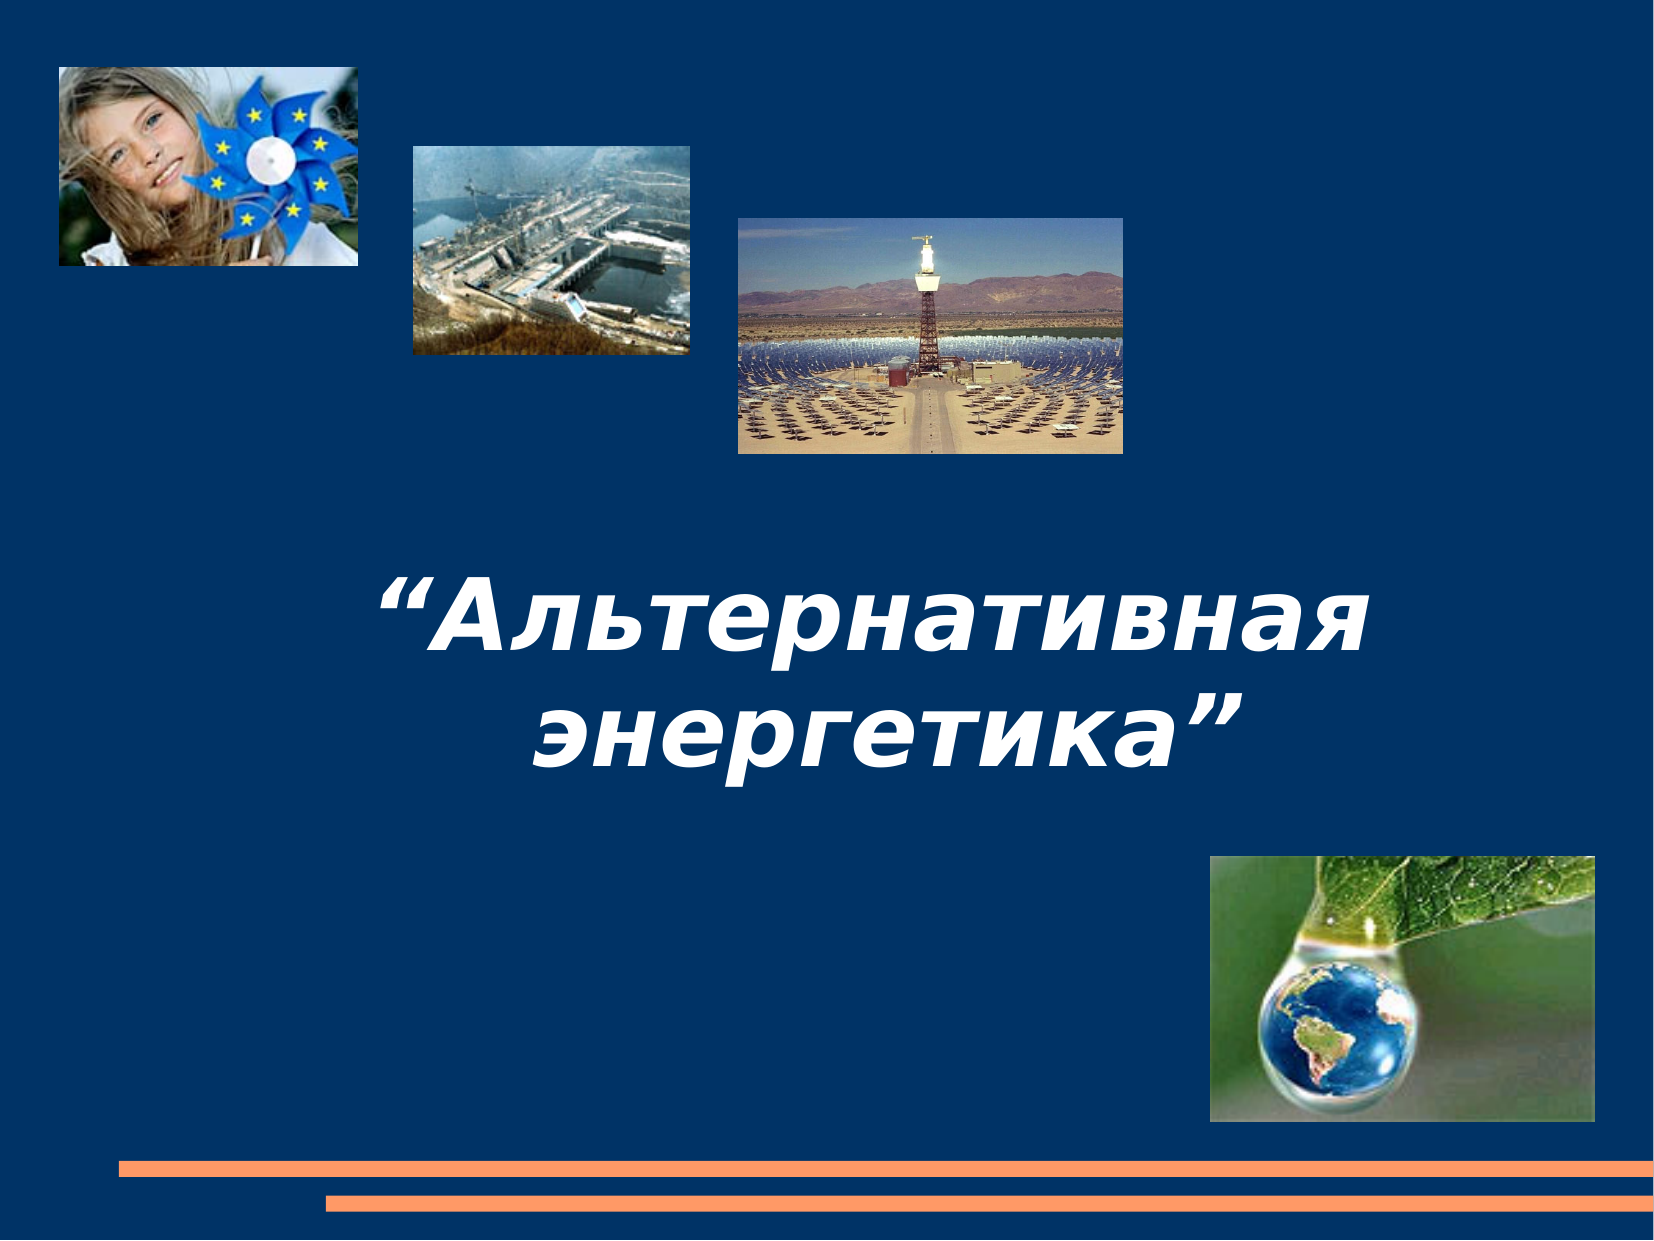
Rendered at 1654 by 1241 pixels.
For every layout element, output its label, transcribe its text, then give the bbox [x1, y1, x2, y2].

picture [59, 67, 358, 266]
picture [1210, 856, 1595, 1123]
picture [738, 218, 1123, 454]
text_box “Альтернативная энергетика” [354, 317, 1389, 798]
picture [413, 146, 690, 355]
